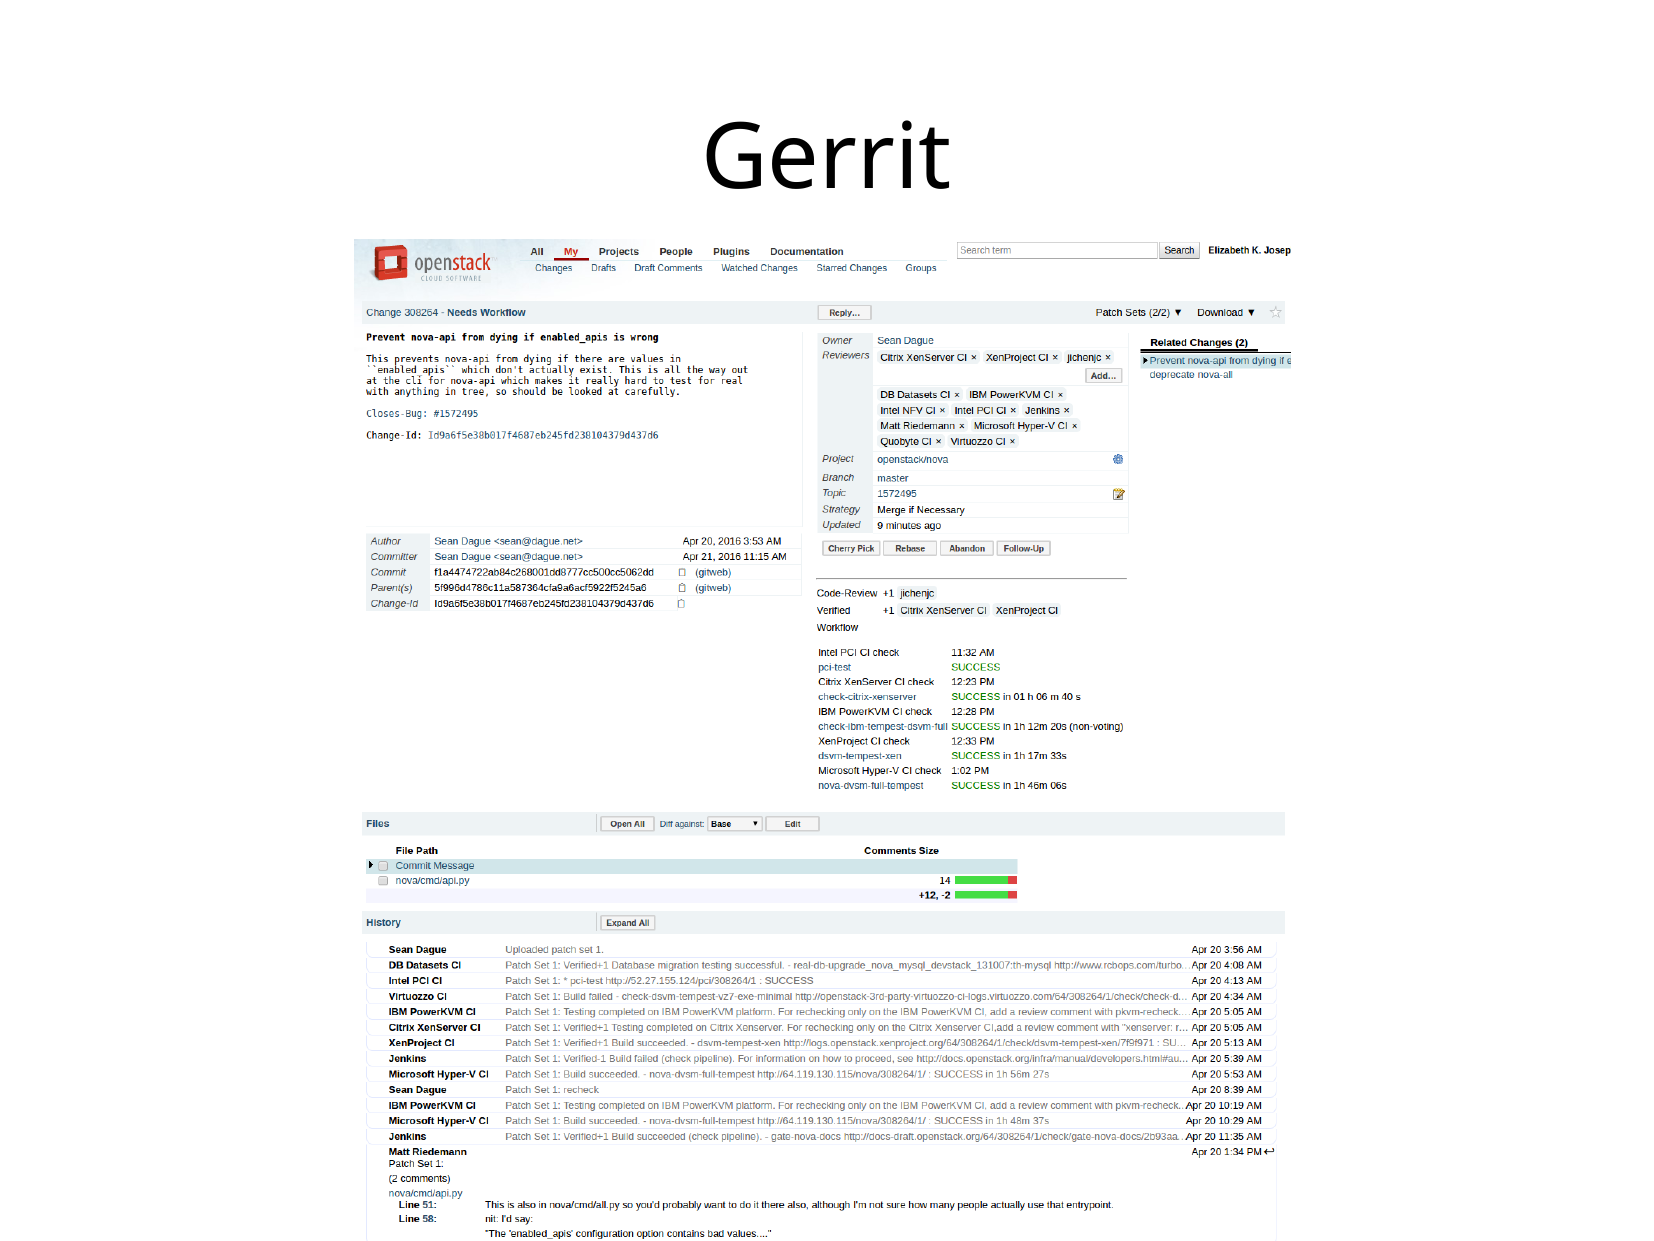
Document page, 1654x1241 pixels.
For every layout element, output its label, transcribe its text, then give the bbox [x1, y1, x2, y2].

picture [354, 239, 1291, 1241]
title Gerrit [82, 49, 1571, 257]
